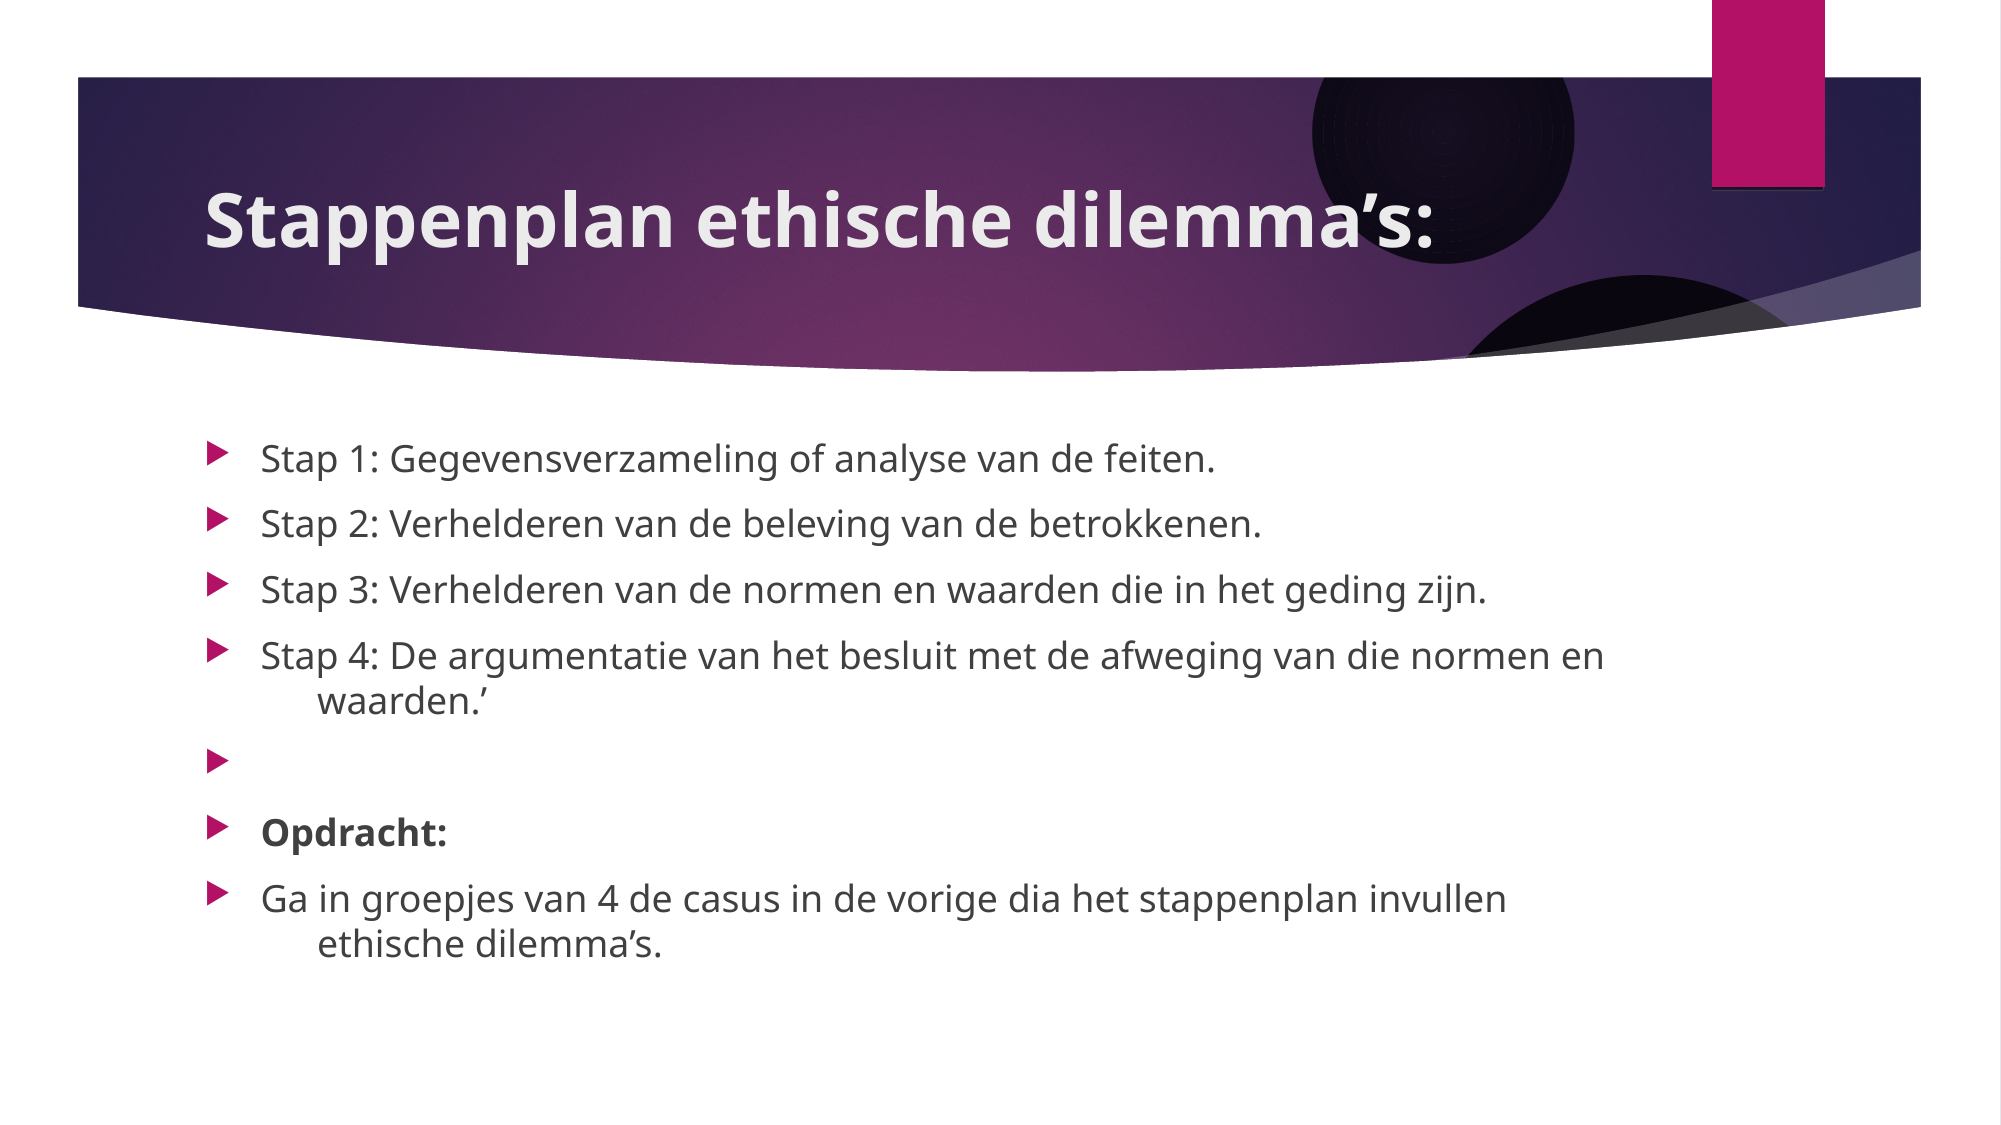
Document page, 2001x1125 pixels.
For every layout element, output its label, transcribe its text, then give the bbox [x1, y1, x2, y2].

list Stap 1: Gegevensverzameling of analyse van de feiten. Stap 2: Verhelderen van de beleving van de betrokkenen. Stap 3: Verhelderen van de normen en waarden die in het geding zijn. Stap 4: De argumentatie van het besluit met de afweging van die normen en waarden.’ Opdracht: Ga in groepjes van 4 de casus in de vorige dia het stappenplan invullen ethische dilemma’s. [189, 427, 1638, 988]
title Stappenplan ethische dilemma’s: [189, 159, 1627, 276]
